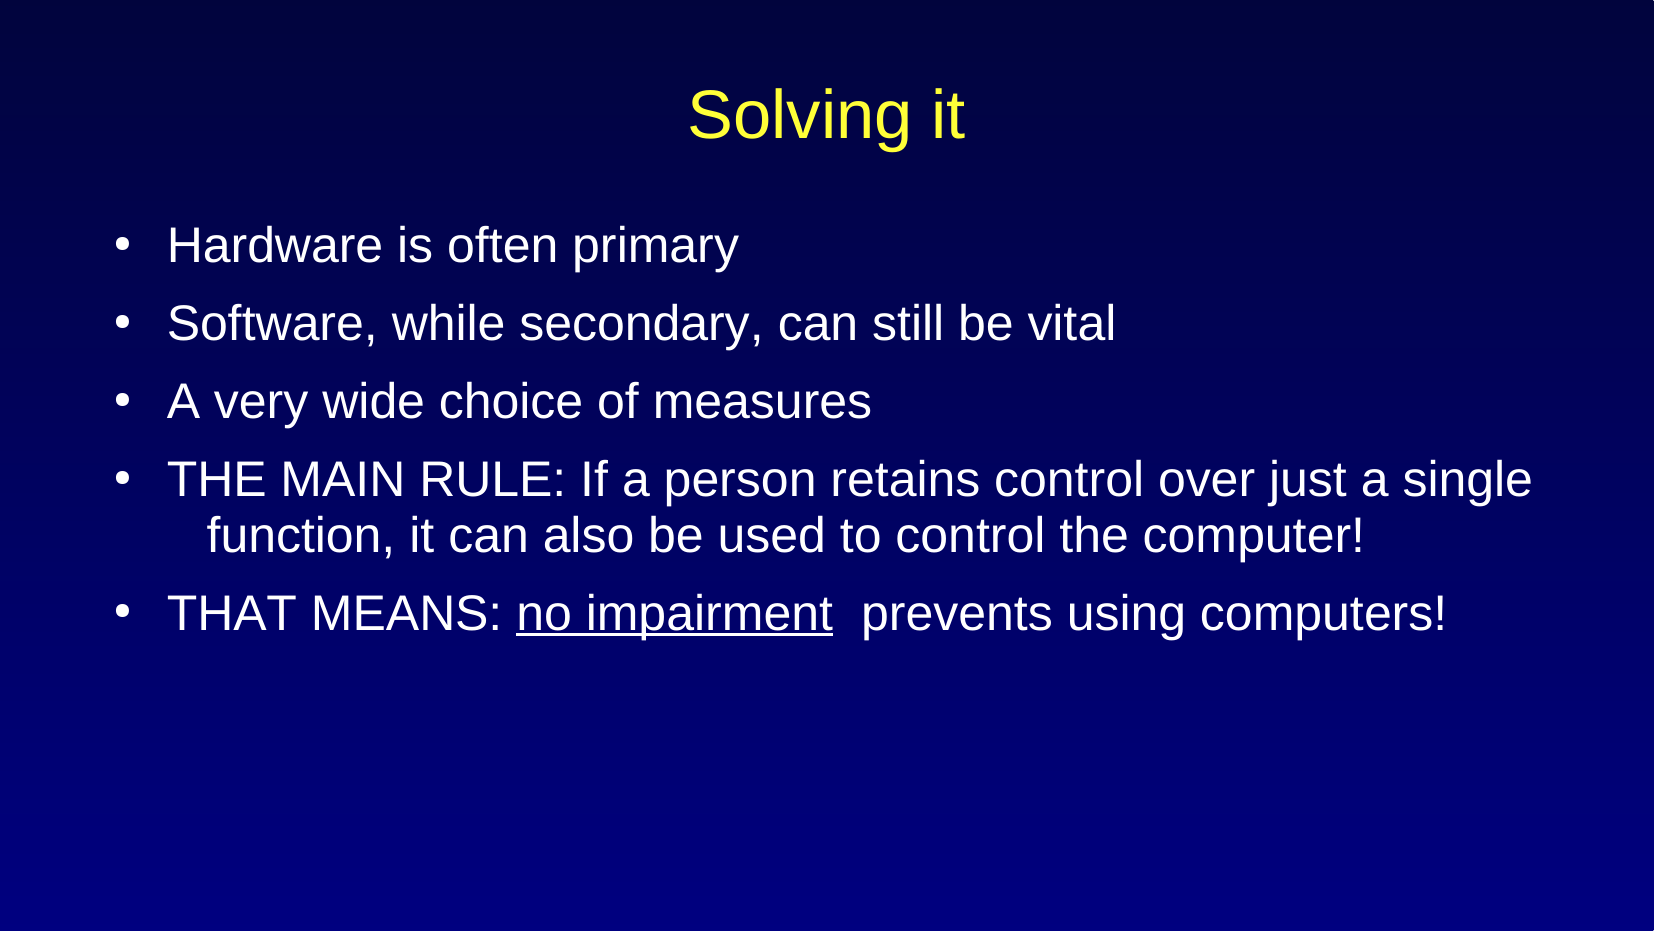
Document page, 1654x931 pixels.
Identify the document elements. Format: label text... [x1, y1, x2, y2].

title Solving it [82, 37, 1571, 193]
list Hardware is often primary Software, while secondary, can still be vital A very wide choice of measures THE MAIN RULE: If a person retains control over just a single function, it can also be used to control the computer! THAT MEANS: no impairment prevents using computers! [82, 217, 1571, 758]
